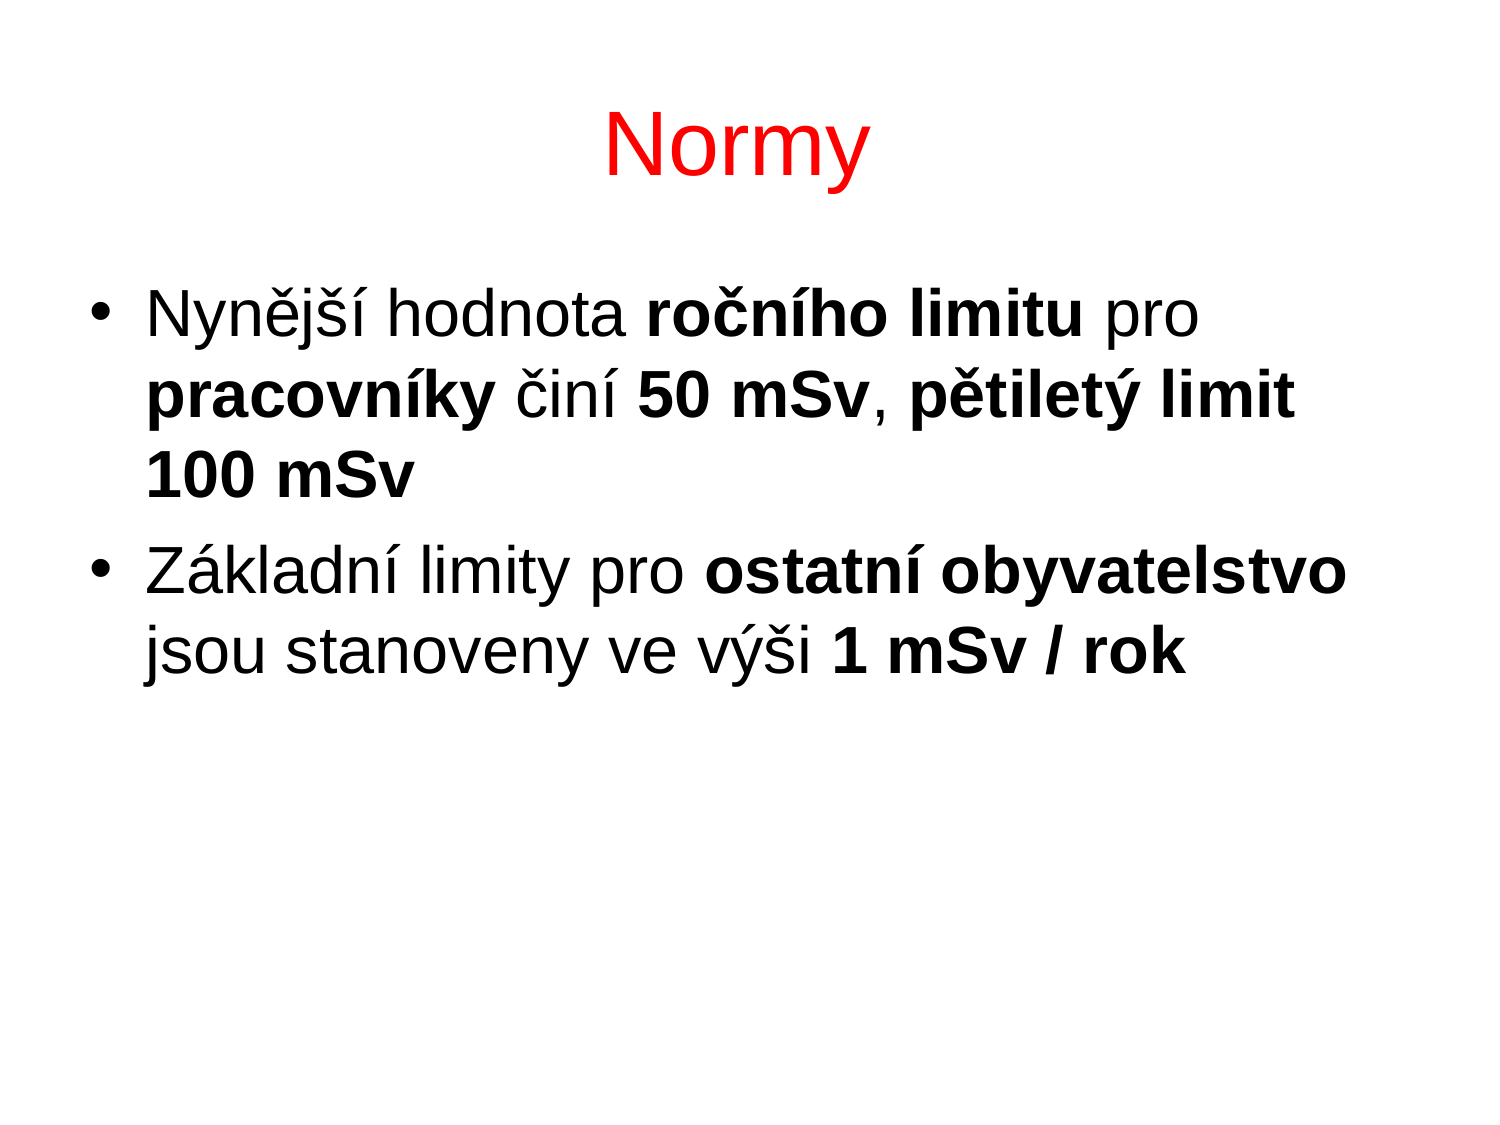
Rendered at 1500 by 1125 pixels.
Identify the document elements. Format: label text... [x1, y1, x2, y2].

list Nynější hodnota ročního limitu pro pracovníky činí 50 mSv, pětiletý limit 100 mSv Základní limity pro ostatní obyvatelstvo jsou stanoveny ve výši 1 mSv / rok [75, 262, 1426, 1006]
title Normy [75, 45, 1426, 233]
